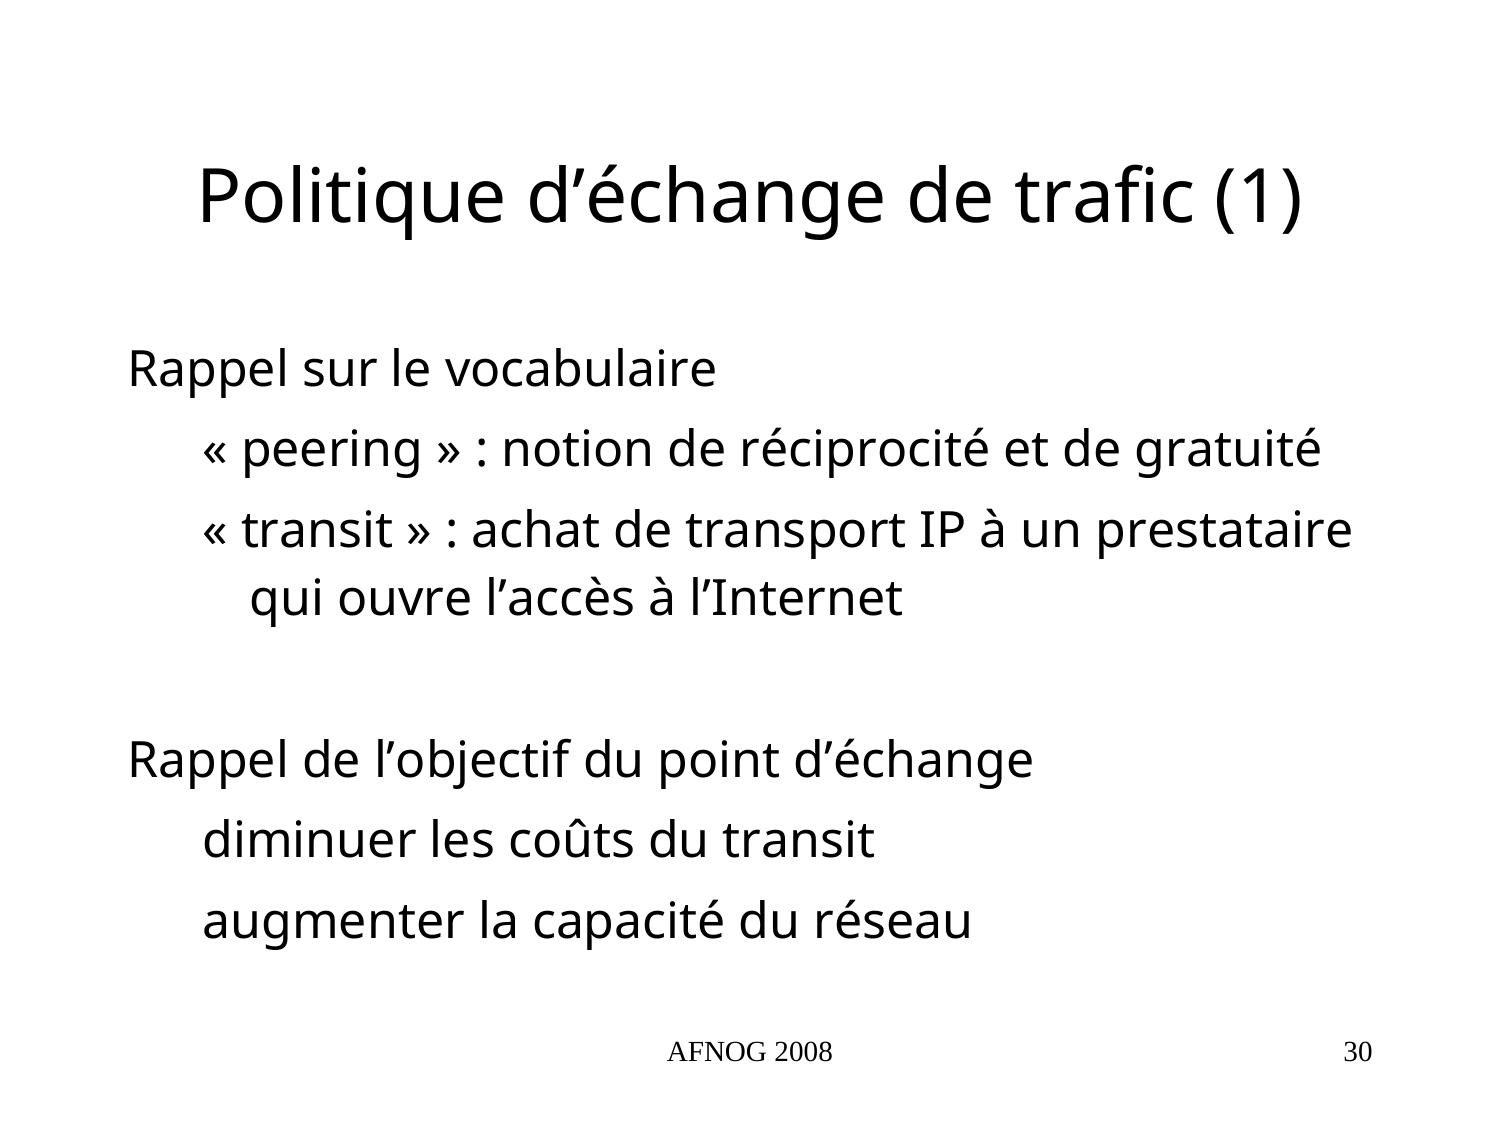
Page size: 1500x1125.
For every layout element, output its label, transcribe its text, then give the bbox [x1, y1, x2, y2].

text_box AFNOG 2008 [512, 1025, 988, 1101]
list Rappel sur le vocabulaire « peering » : notion de réciprocité et de gratuité « transit » : achat de transport IP à un prestataire qui ouvre l’accès à l’Internet Rappel de l’objectif du point d’échange diminuer les coûts du transit augmenter la capacité du réseau [112, 324, 1388, 1001]
title Politique d’échange de trafic (1) [112, 99, 1388, 288]
text_box <number> [1074, 1025, 1388, 1101]
